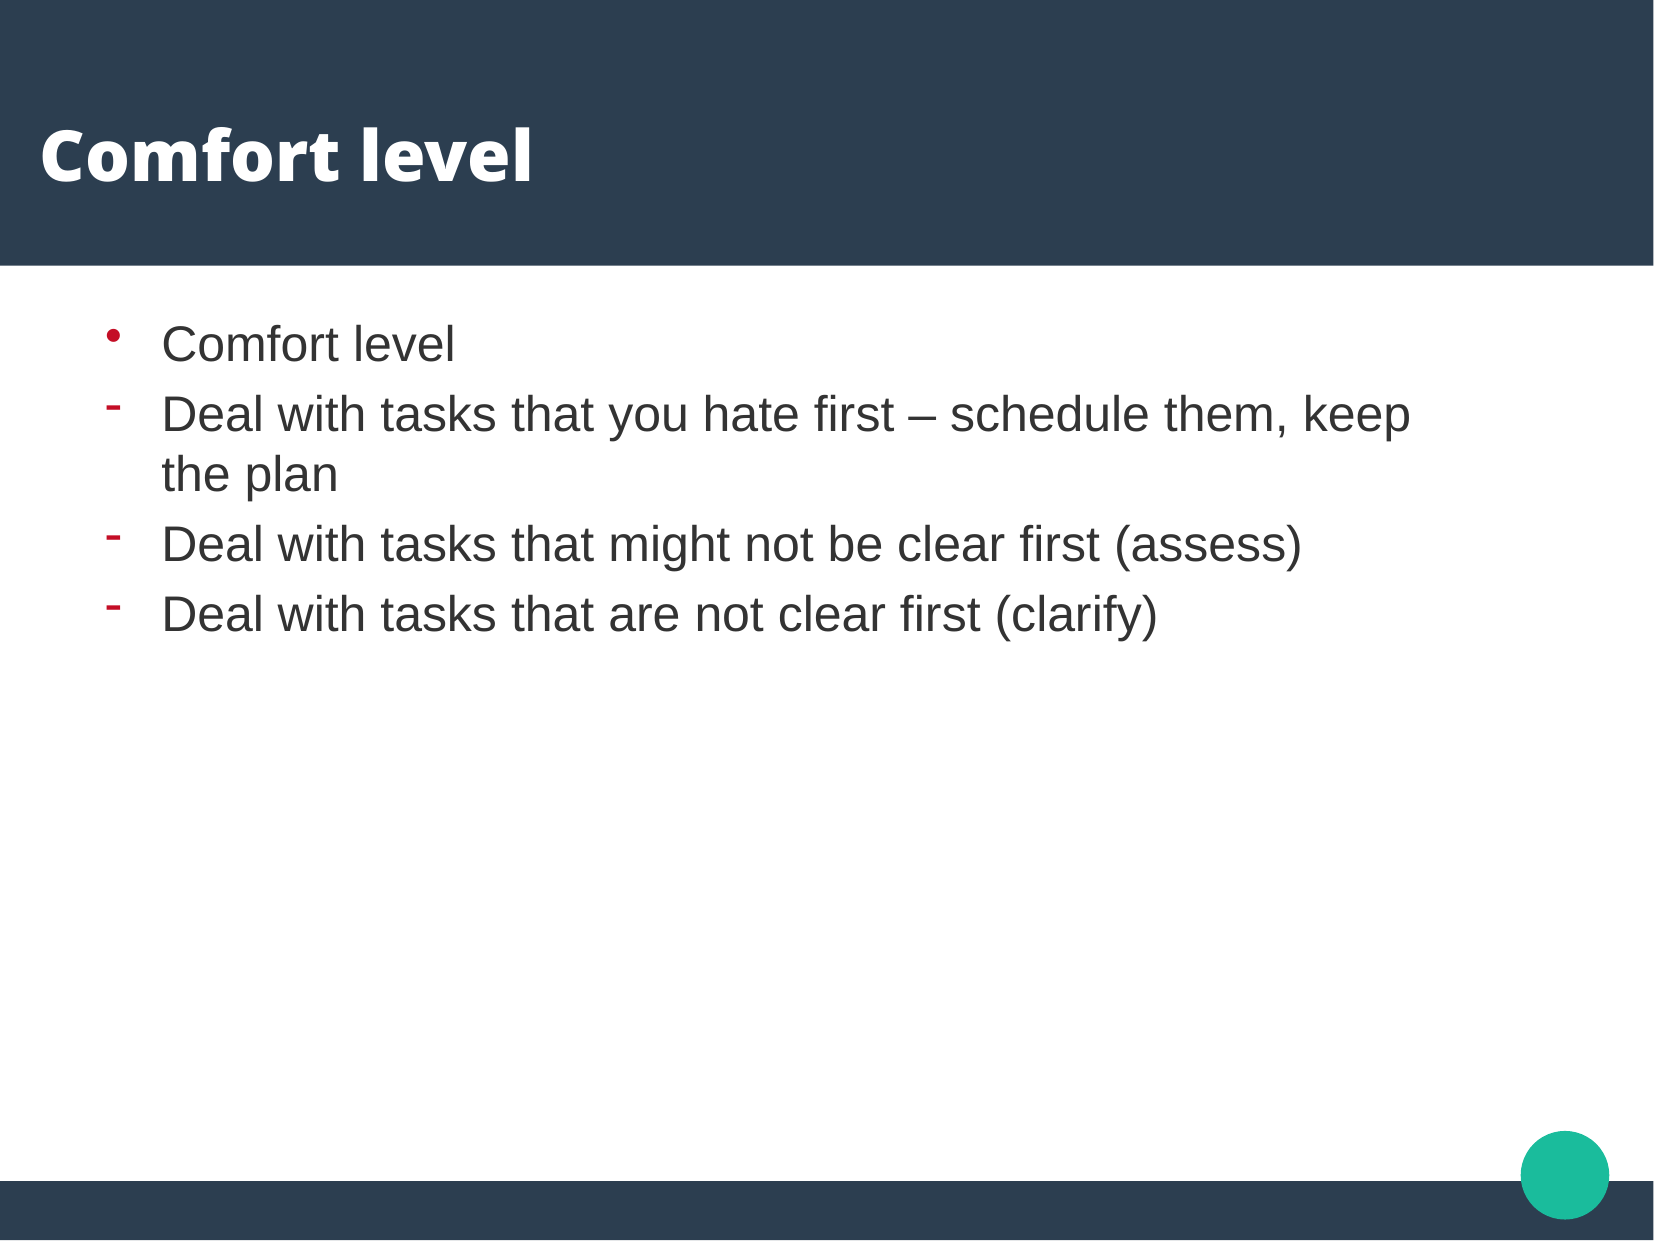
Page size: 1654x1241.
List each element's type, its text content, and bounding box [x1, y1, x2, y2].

text_box Comfort level Deal with tasks that you hate first – schedule them, keep the plan Deal with tasks that might not be clear first (assess) Deal with tasks that are not clear first (clarify) [89, 303, 1440, 1096]
title Comfort level [39, 75, 1576, 233]
